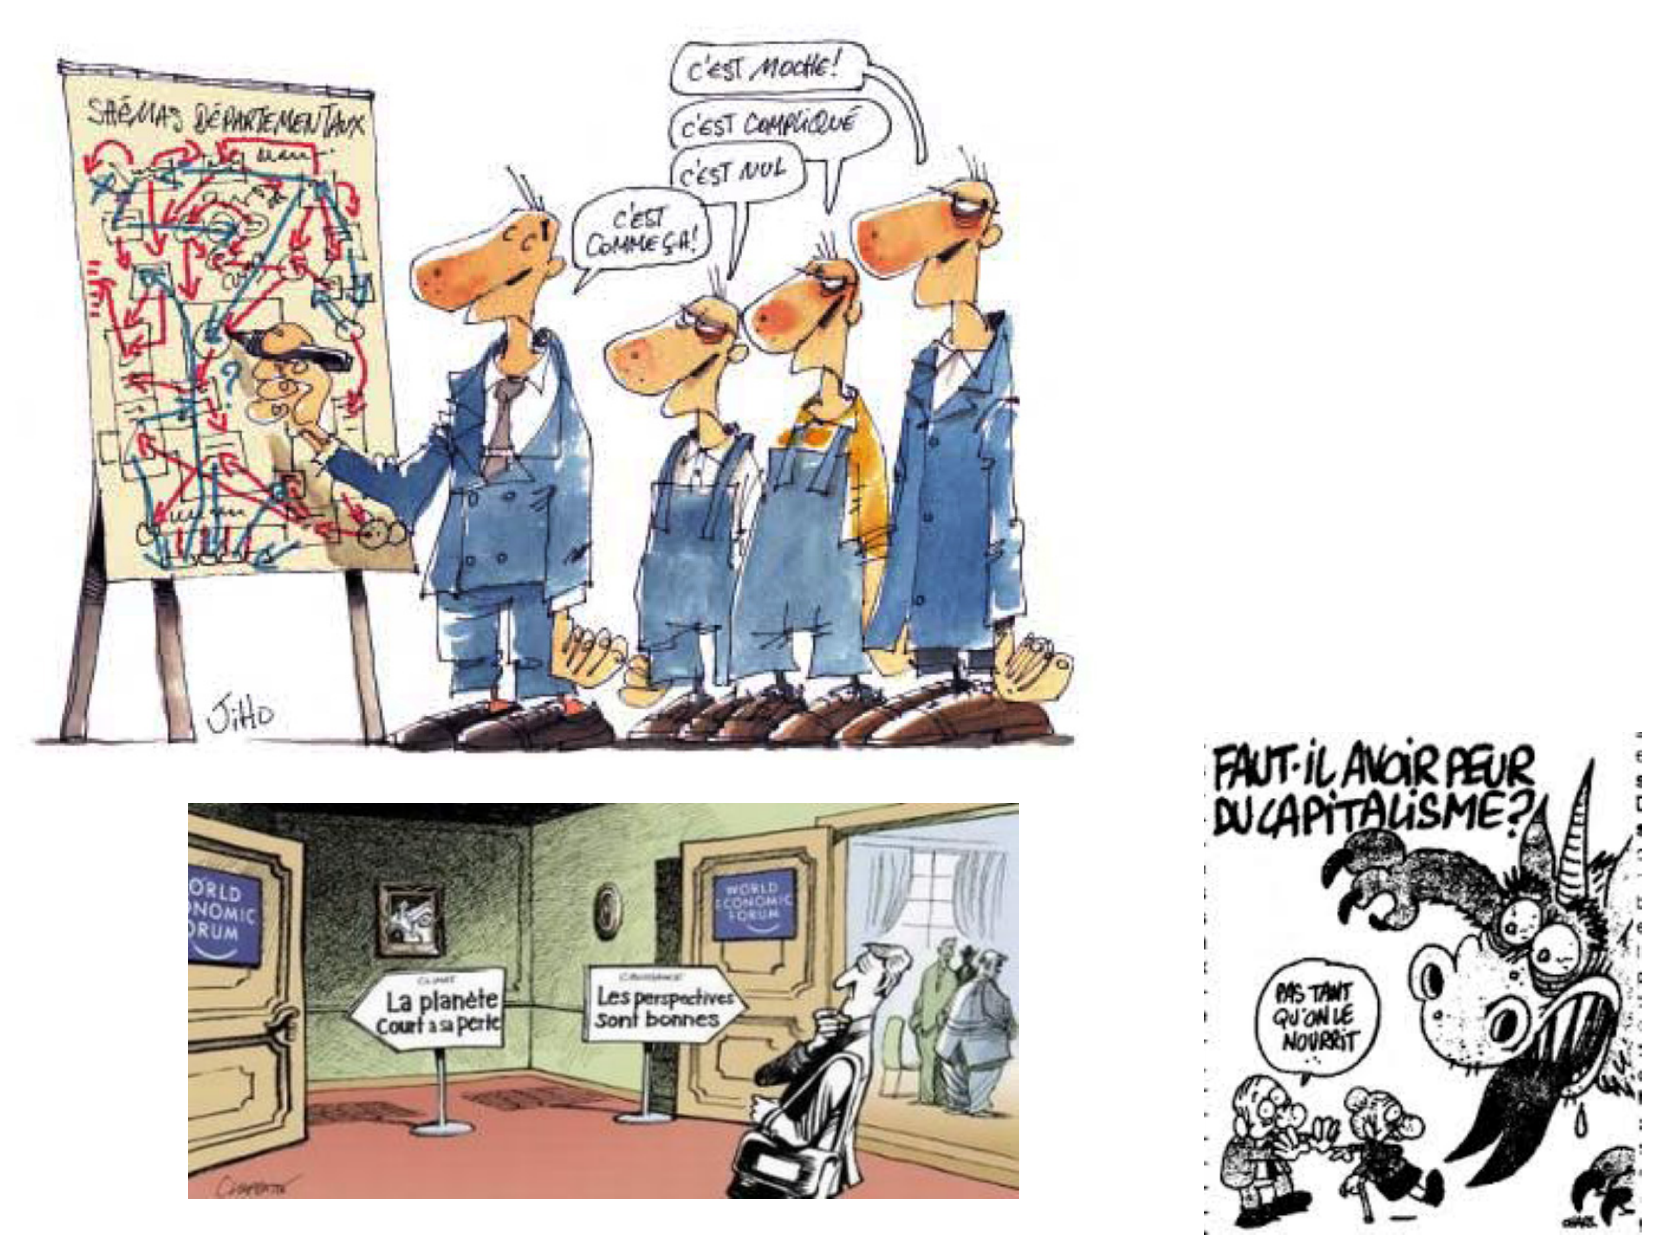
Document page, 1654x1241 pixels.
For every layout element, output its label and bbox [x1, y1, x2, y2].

picture [188, 803, 1019, 1199]
picture [15, 0, 1099, 760]
picture [1204, 732, 1642, 1235]
